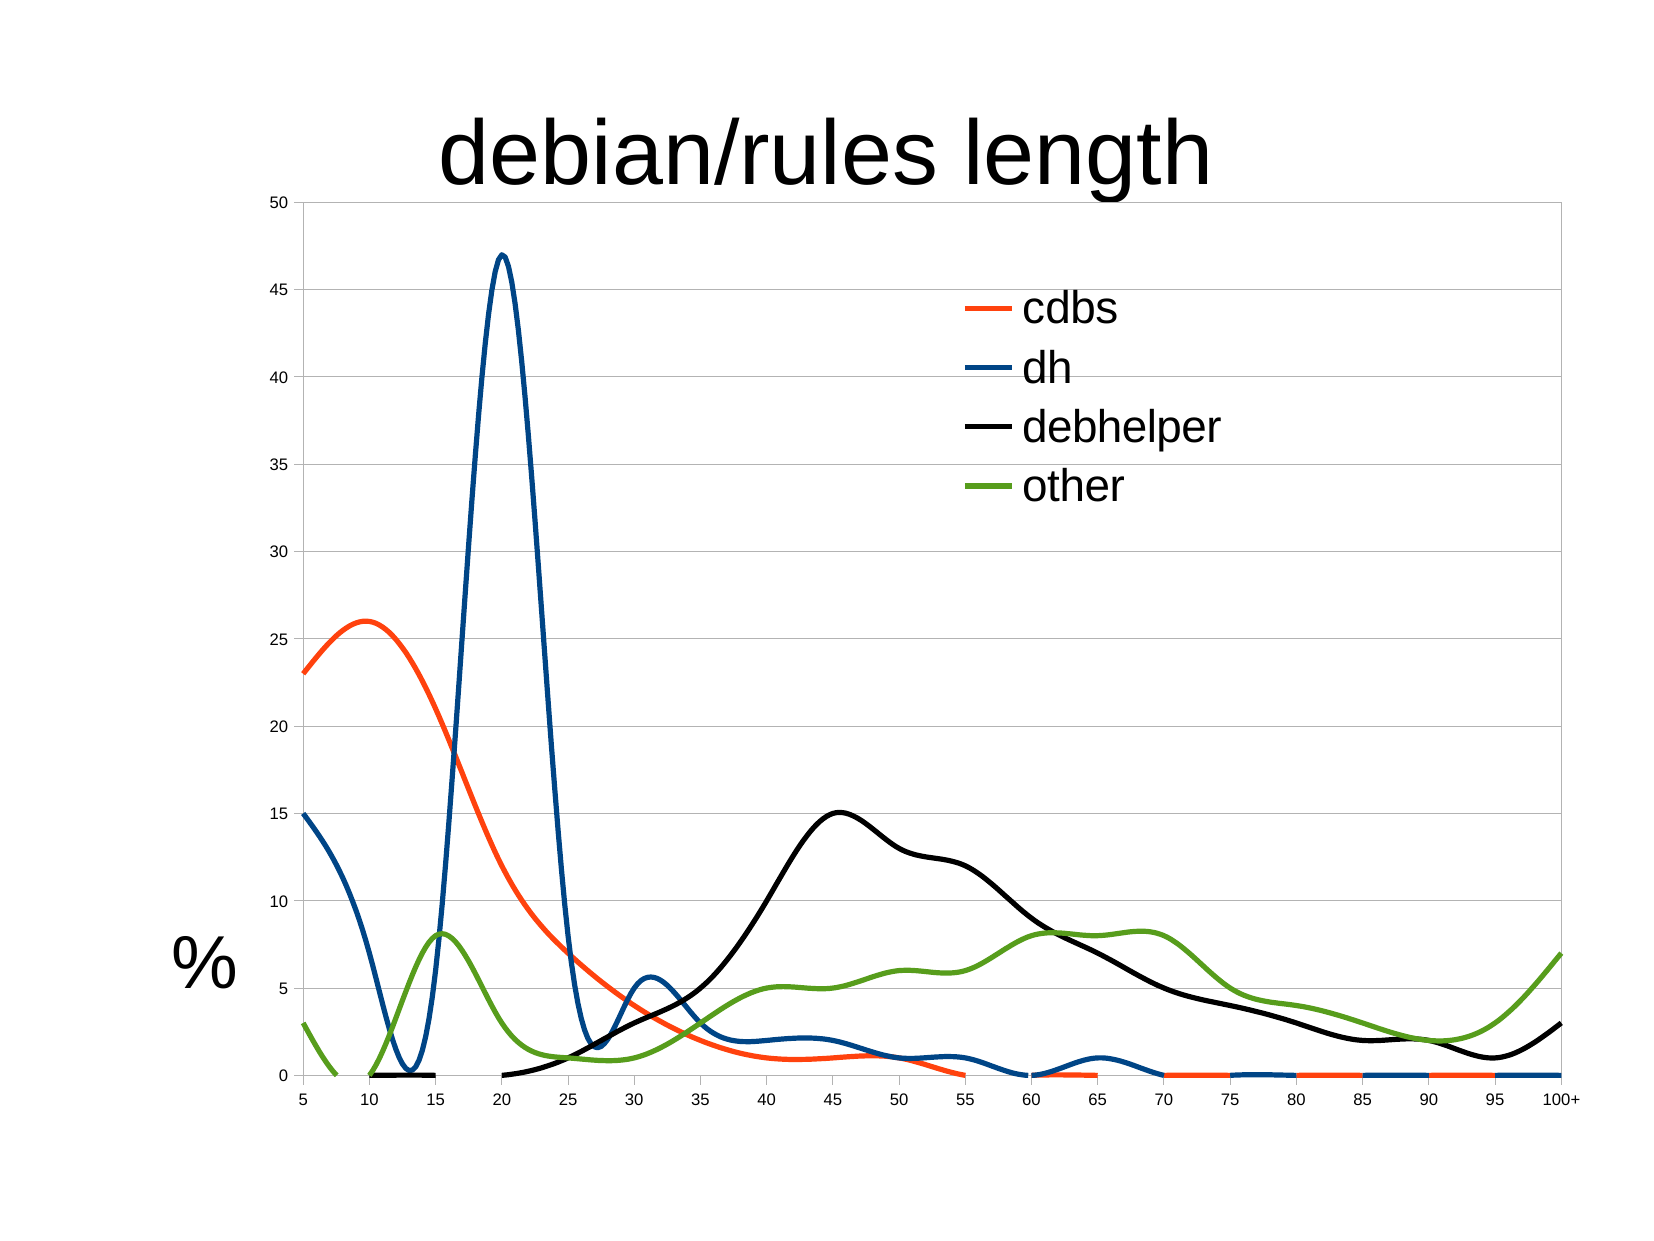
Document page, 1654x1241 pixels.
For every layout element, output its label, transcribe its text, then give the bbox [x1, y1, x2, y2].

text_box % [156, 913, 270, 1026]
title debian/rules length [82, 56, 1571, 250]
chart [216, 142, 1654, 1118]
